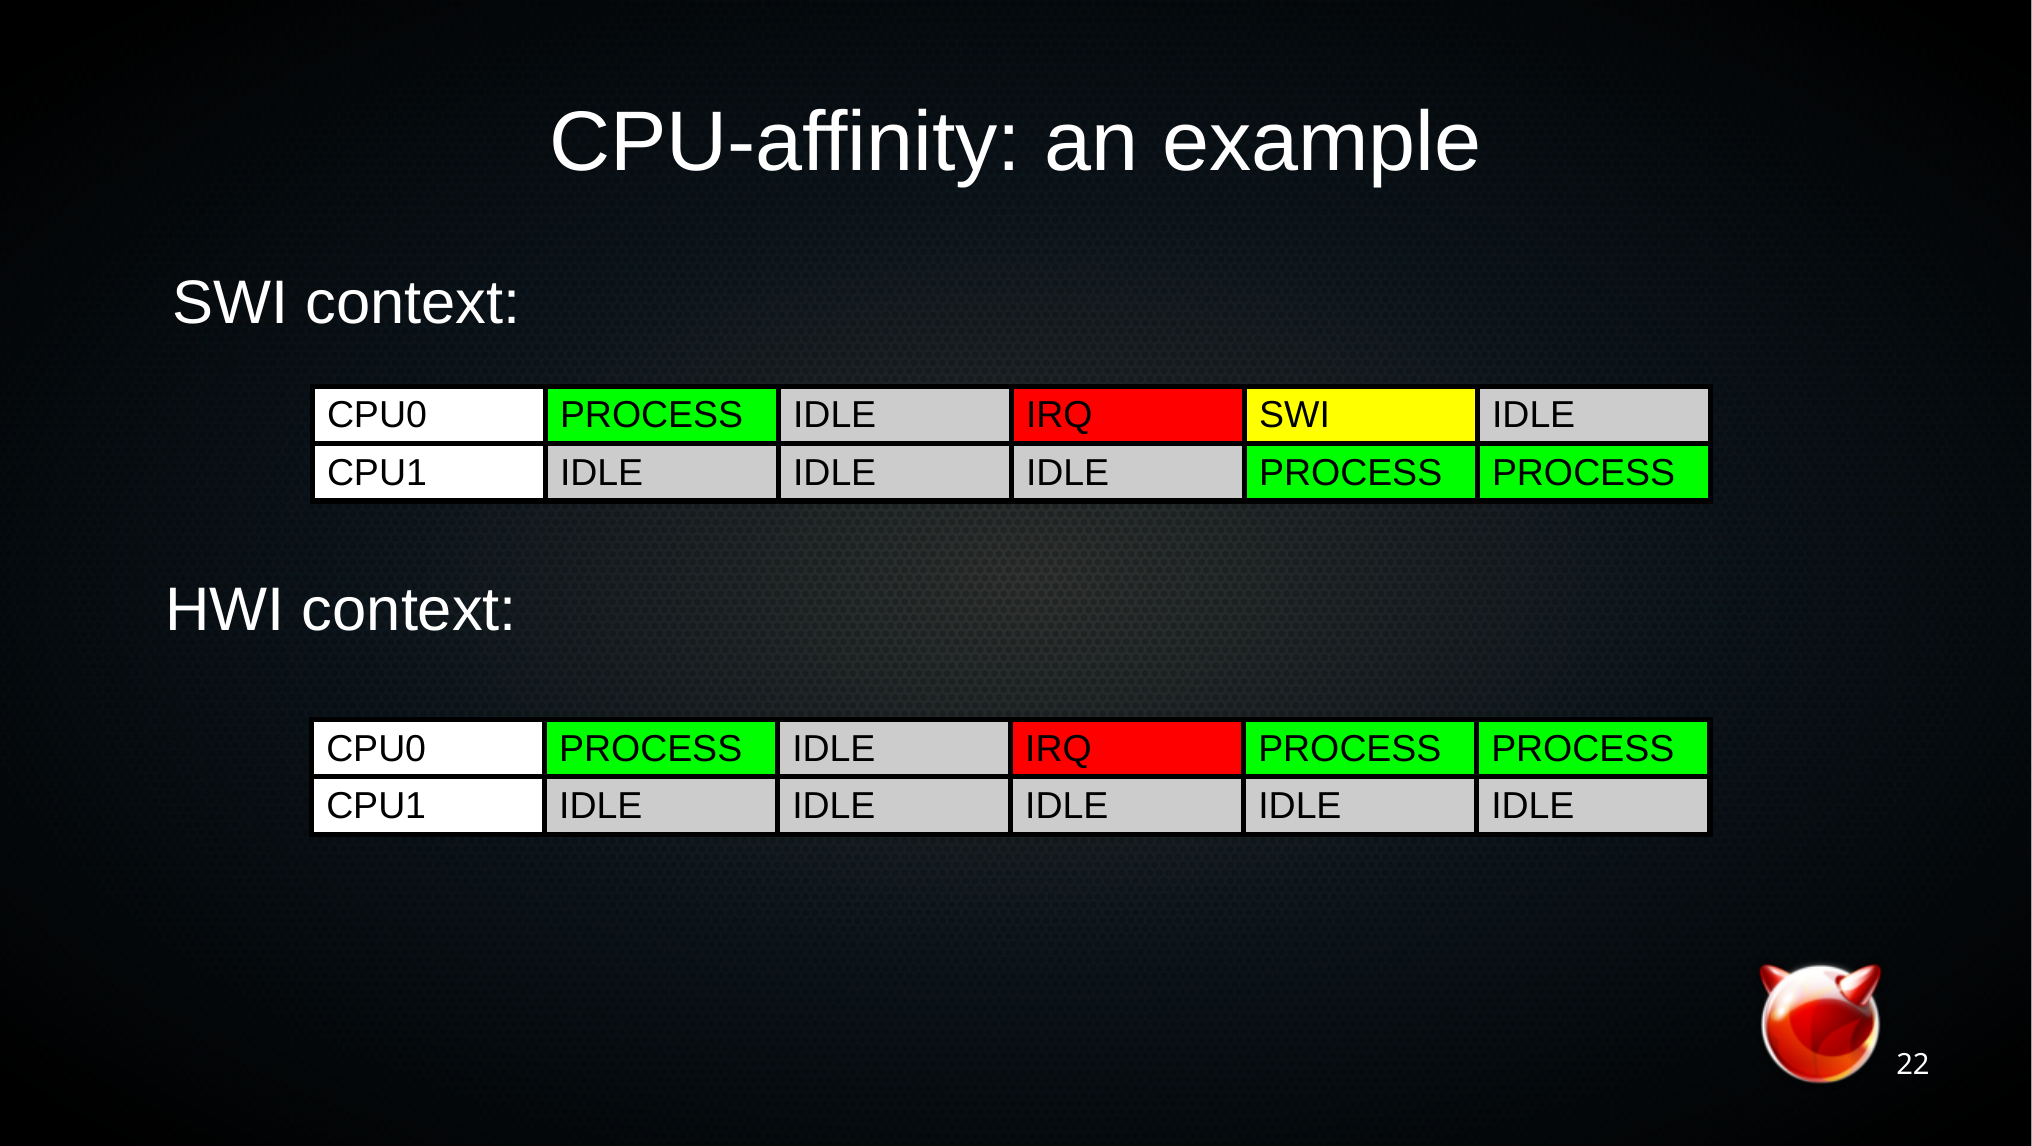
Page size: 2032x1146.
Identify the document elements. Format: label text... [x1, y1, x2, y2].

list HWI context: [94, 575, 1363, 709]
table_cell IDLE [1013, 779, 1241, 832]
table_header IDLE [781, 389, 1009, 441]
table_cell IDLE [1246, 779, 1474, 832]
table_cell IDLE [548, 446, 776, 498]
table_header IDLE [780, 722, 1008, 774]
table_cell IDLE [780, 779, 1008, 832]
table_cell PROCESS [1247, 446, 1475, 498]
table_header PROCESS [1246, 722, 1474, 774]
table_header PROCESS [547, 722, 775, 774]
table_header SWI [1247, 389, 1475, 441]
table_header PROCESS [548, 389, 776, 441]
table_header CPU0 [315, 389, 543, 441]
table_header IRQ [1014, 389, 1242, 441]
table_cell IDLE [547, 779, 775, 832]
table_header CPU0 [314, 722, 542, 774]
table_header IDLE [1480, 389, 1708, 441]
table_cell IDLE [1479, 779, 1707, 832]
table_cell CPU1 [314, 779, 542, 832]
table_cell IDLE [1014, 446, 1242, 498]
title CPU-affinity: an example [101, 45, 1930, 237]
list SWI context: [101, 268, 1371, 402]
table_cell CPU1 [315, 446, 543, 498]
table_cell IDLE [781, 446, 1009, 498]
picture [0, 0, 2032, 1146]
table_cell PROCESS [1480, 446, 1708, 498]
table_header IRQ [1013, 722, 1241, 774]
table_header PROCESS [1479, 722, 1707, 774]
